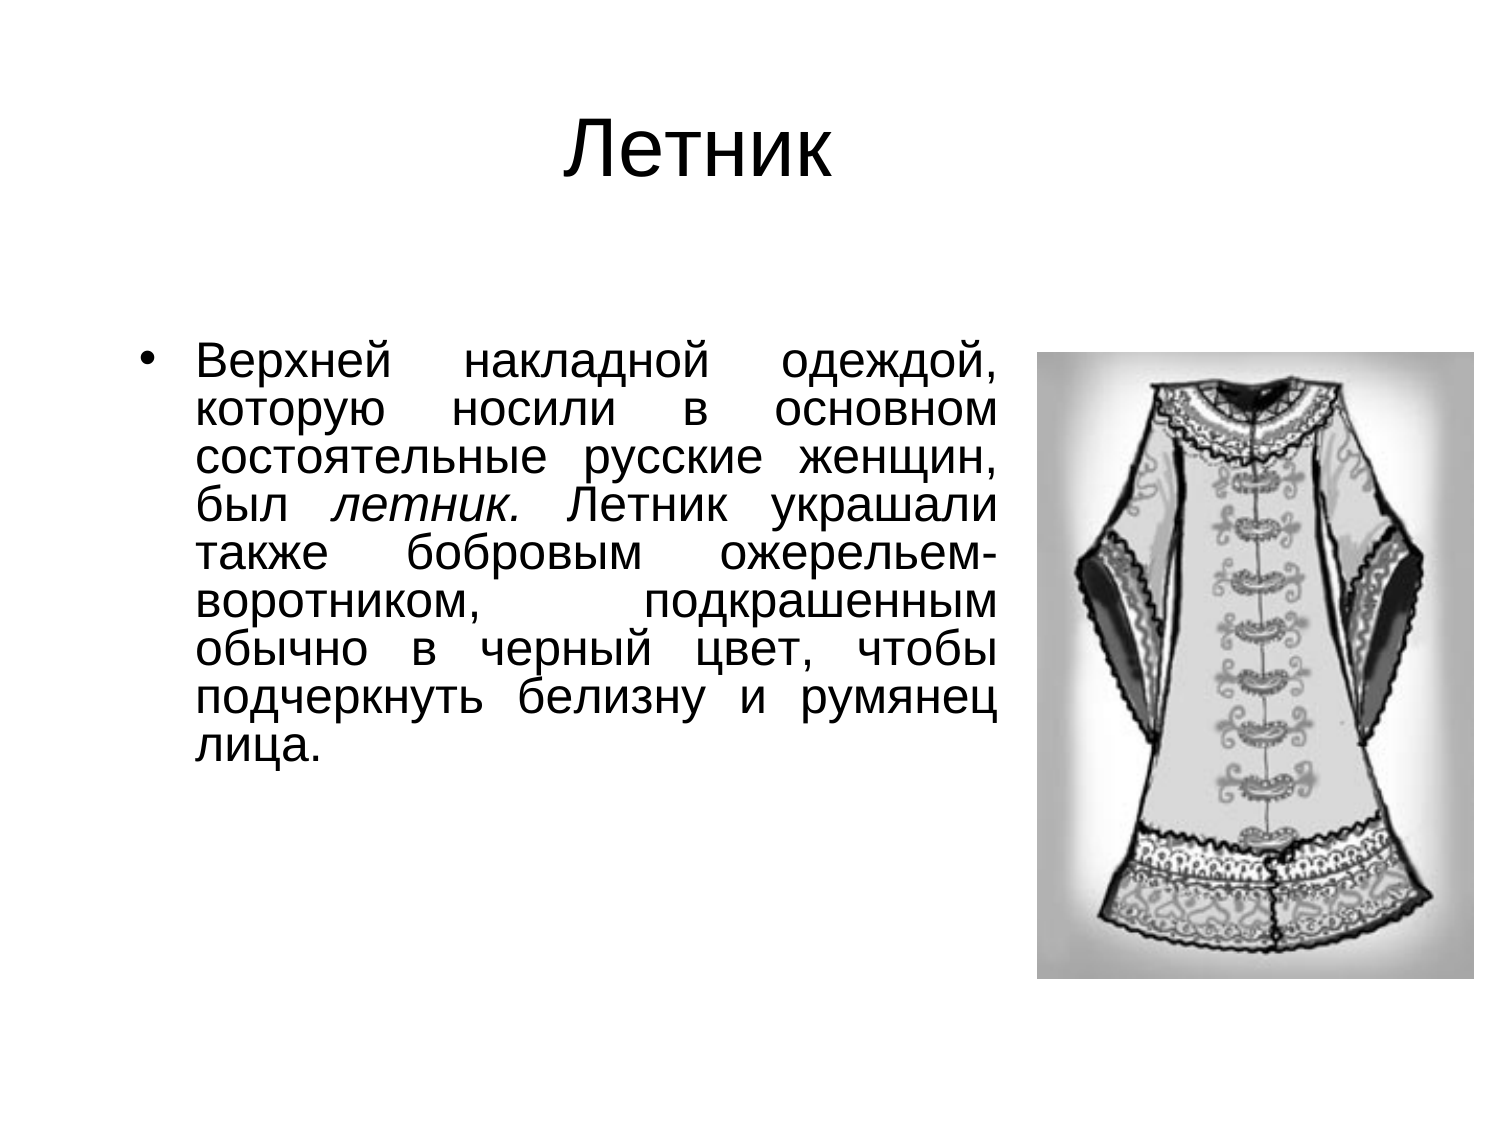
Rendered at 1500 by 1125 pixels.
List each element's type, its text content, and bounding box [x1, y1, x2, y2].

title Летник [85, 131, 1311, 156]
list Верхней накладной одеждой, которую носили в основном состоятельные русские женщин, был летник. Летник украшали также бобровым ожерельем-воротником, подкрашенным обычно в черный цвет, чтобы подчеркнуть белизну и румянец лица. [123, 332, 1014, 1043]
picture [1037, 352, 1474, 979]
